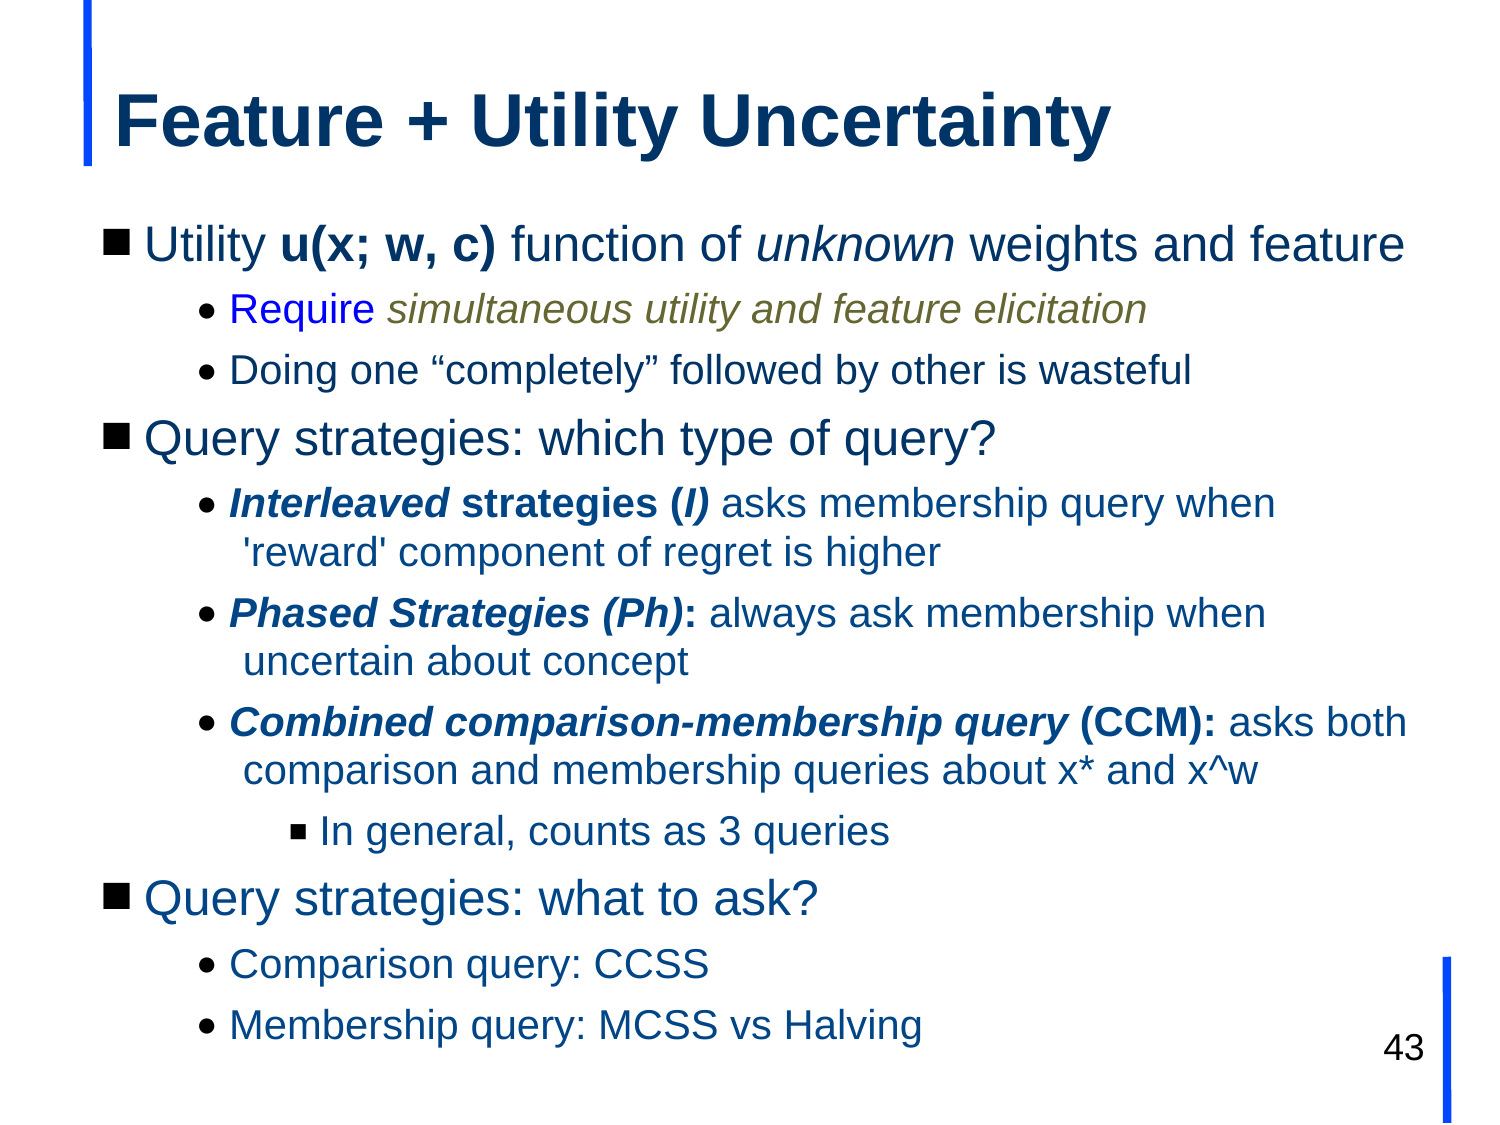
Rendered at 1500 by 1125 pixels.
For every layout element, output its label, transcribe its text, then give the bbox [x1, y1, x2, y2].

title Feature + Utility Uncertainty [99, 24, 1438, 213]
list Utility u(x; w, c) function of unknown weights and feature Require simultaneous utility and feature elicitation Doing one “completely” followed by other is wasteful Query strategies: which type of query? Interleaved strategies (I) asks membership query when 'reward' component of regret is higher Phased Strategies (Ph): always ask membership when uncertain about concept Combined comparison-membership query (CCM): asks both comparison and membership queries about x* and x^w In general, counts as 3 queries Query strategies: what to ask? Comparison query: CCSS Membership query: MCSS vs Halving [88, 206, 1427, 1122]
